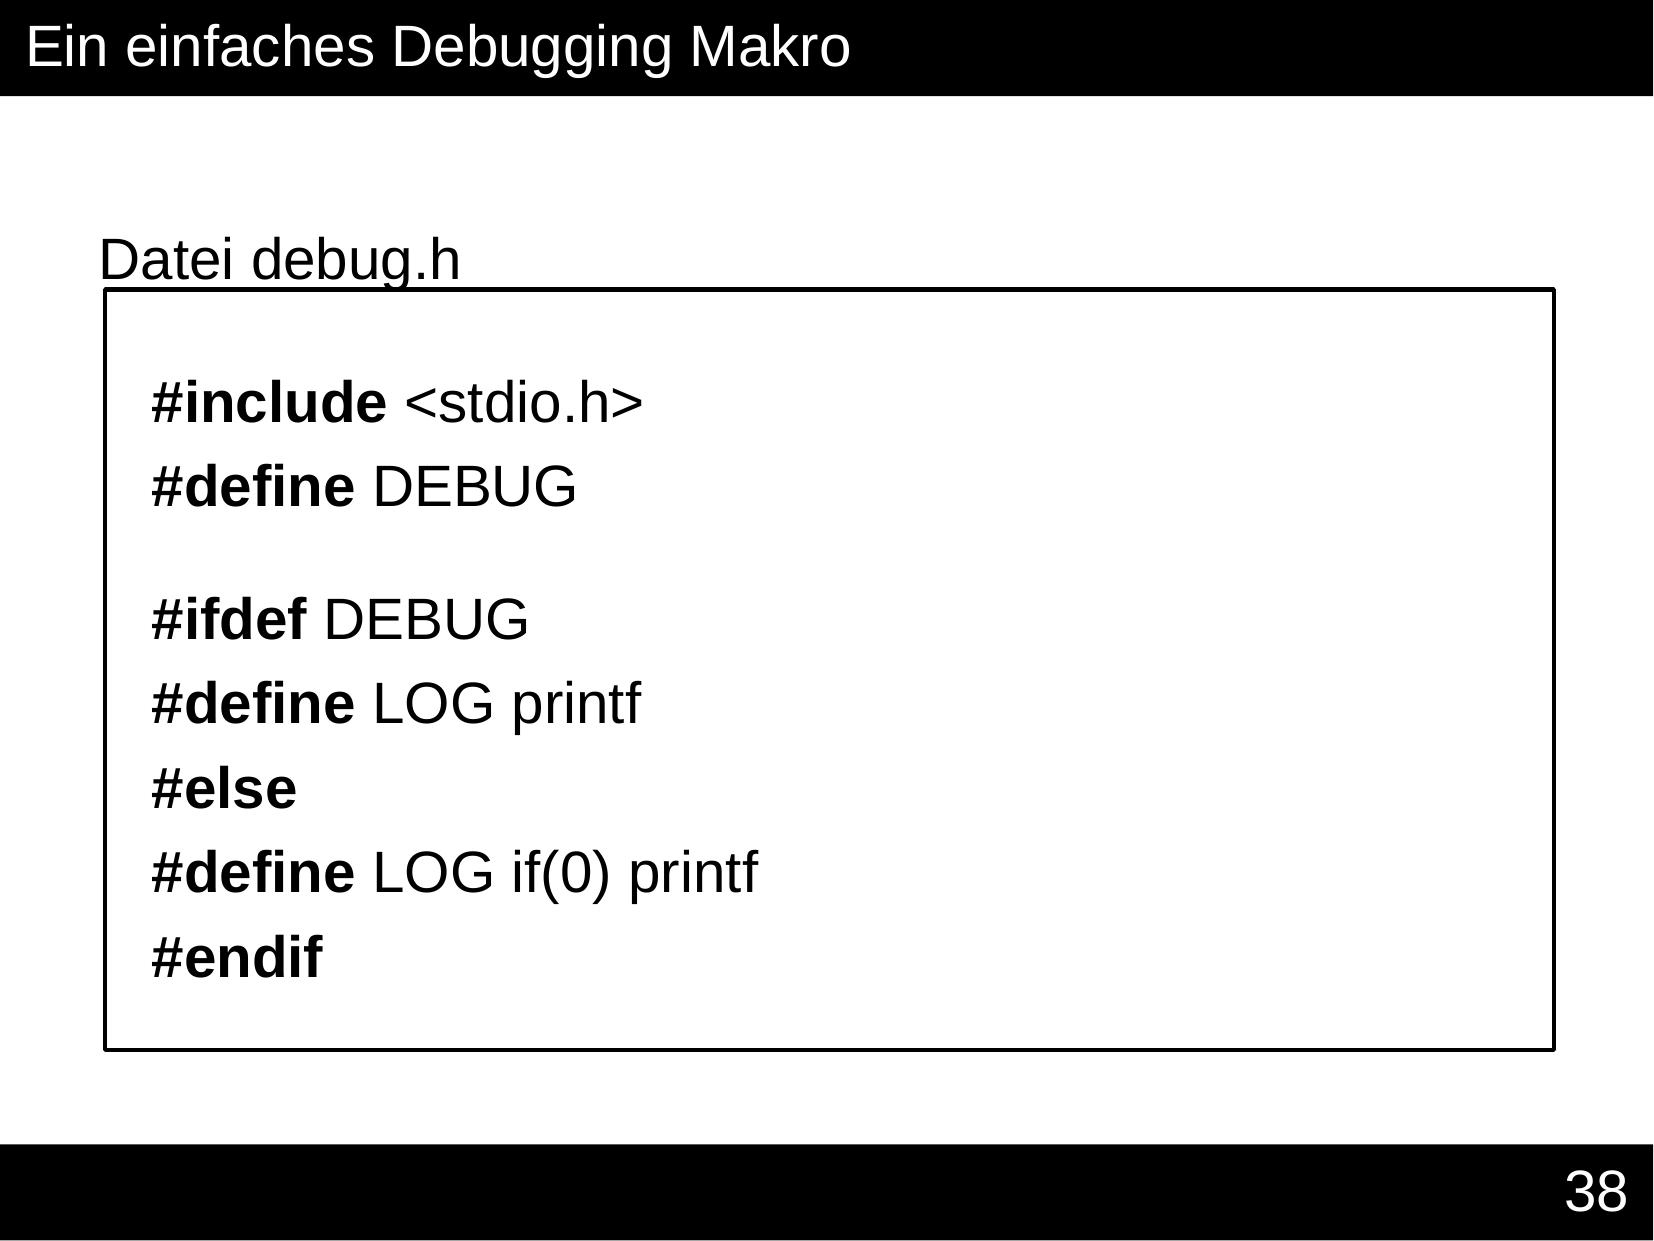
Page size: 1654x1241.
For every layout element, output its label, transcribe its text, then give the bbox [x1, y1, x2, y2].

text_box Ein einfaches Debugging Makro [10, 6, 959, 94]
text_box #include <stdio.h> #define DEBUG #ifdef DEBUG #define LOG printf #else #define LOG if(0) printf #endif [105, 289, 1555, 1050]
text_box Datei debug.h [83, 187, 478, 384]
